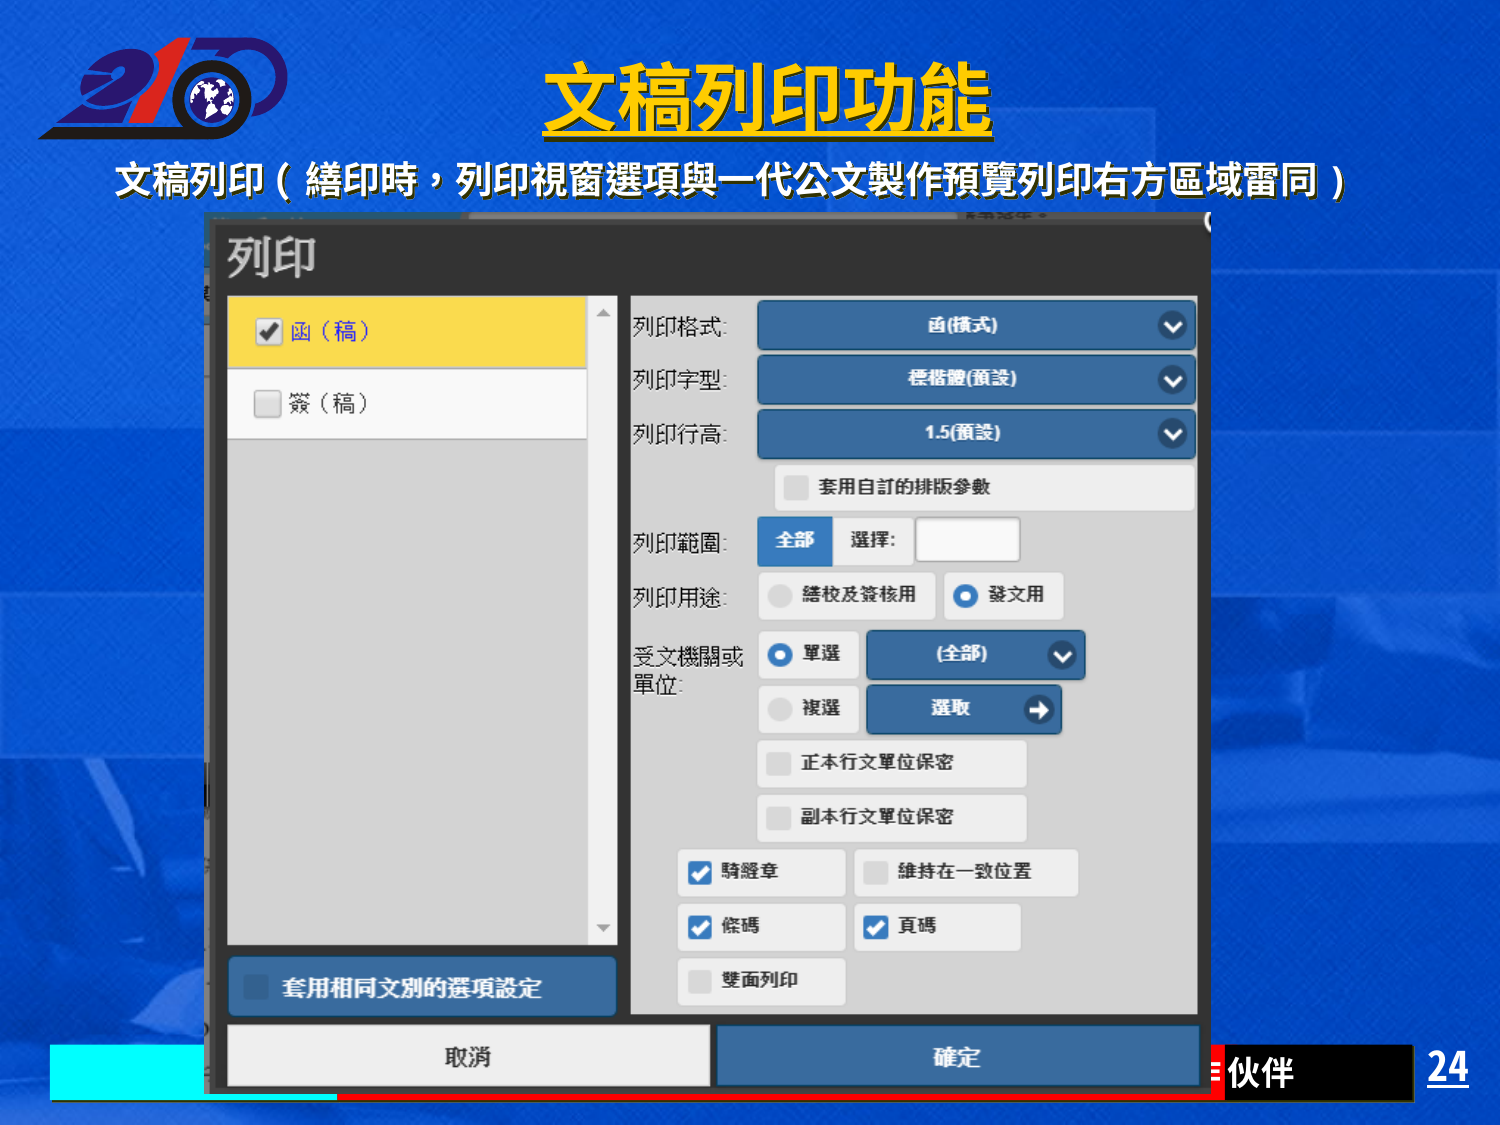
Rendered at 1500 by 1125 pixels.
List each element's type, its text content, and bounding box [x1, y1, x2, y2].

text_box 文稿列印功能 [527, 42, 1008, 149]
text_box 文稿列印(繕印時，列印視窗選項與一代公文製作預覽列印右方區域雷同) [100, 148, 1457, 210]
picture [0, 0, 1500, 1125]
